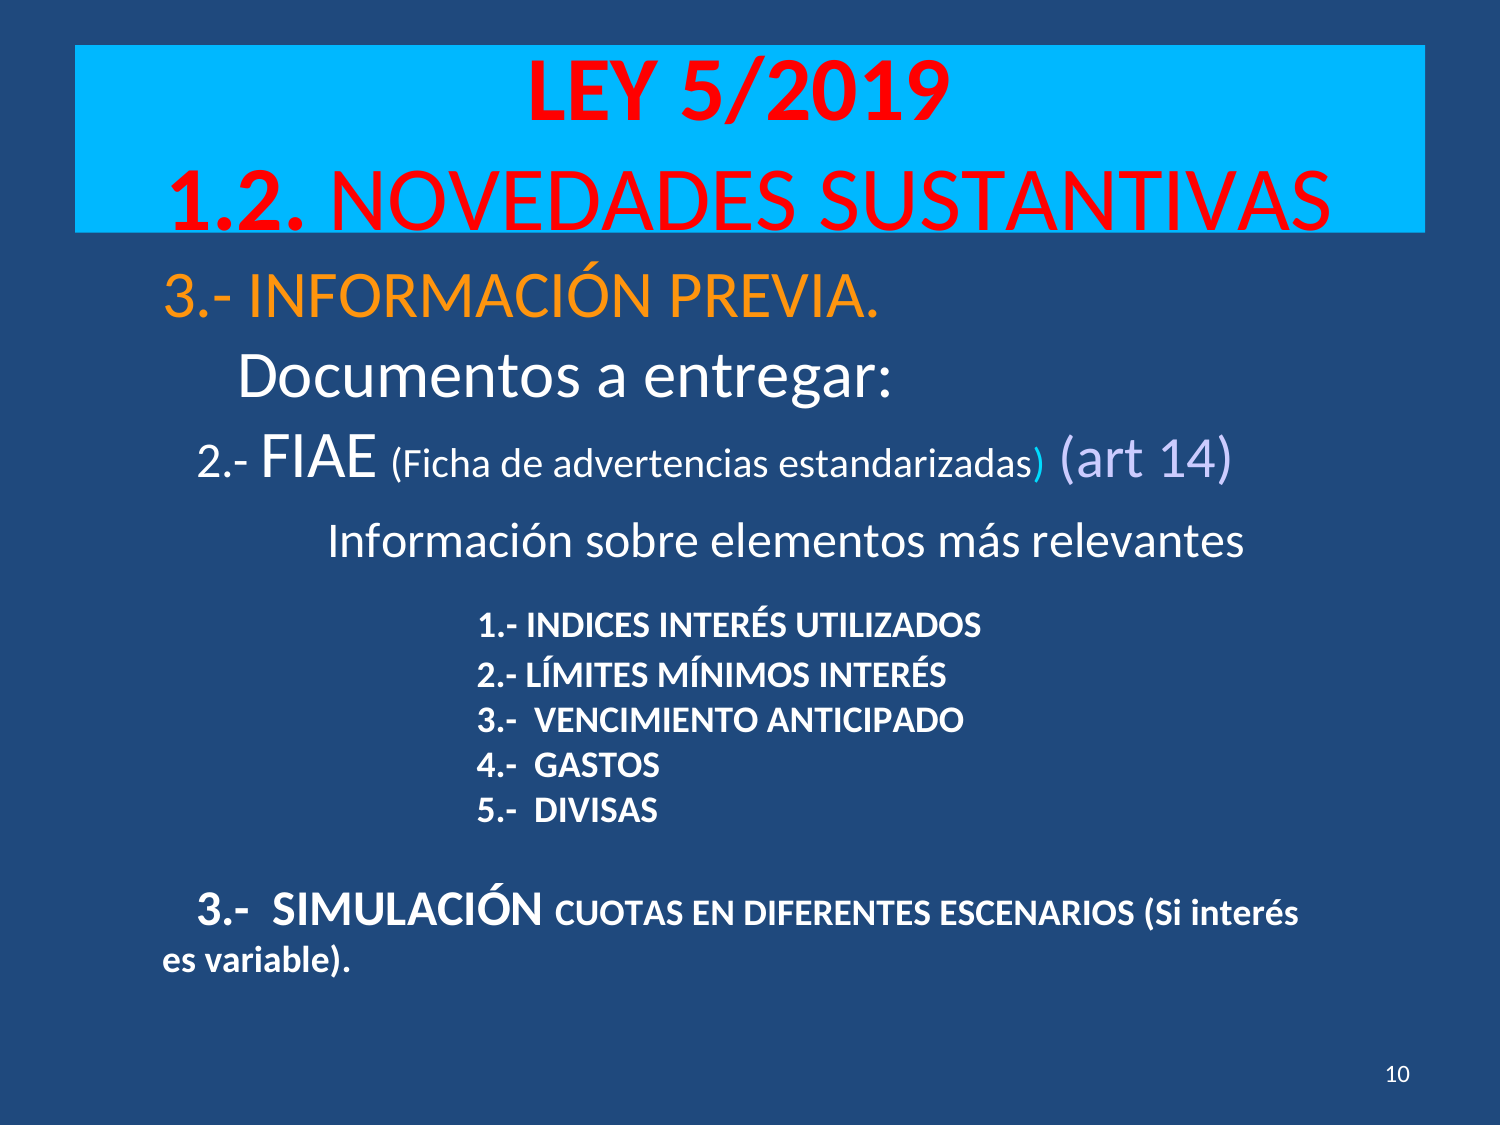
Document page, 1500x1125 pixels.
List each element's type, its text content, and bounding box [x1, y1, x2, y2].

text_box LEY 5/2019 1.2. NOVEDADES SUSTANTIVAS [75, 45, 1426, 233]
text_box <número> [1074, 1042, 1426, 1103]
text_box 3.- INFORMACIÓN PREVIA. Documentos a entregar: 2.- FIAE (Ficha de advertencias estandarizadas) (art 14) Información sobre elementos más relevantes 1.- INDICES INTERÉS UTILIZADOS 2.- LÍMITES MÍNIMOS INTERÉS 3.- VENCIMIENTO ANTICIPADO 4.- GASTOS 5.- DIVISAS 3.- SIMULACIÓN CUOTAS EN DIFERENTES ESCENARIOS (Si interés es variable). [147, 243, 1351, 898]
